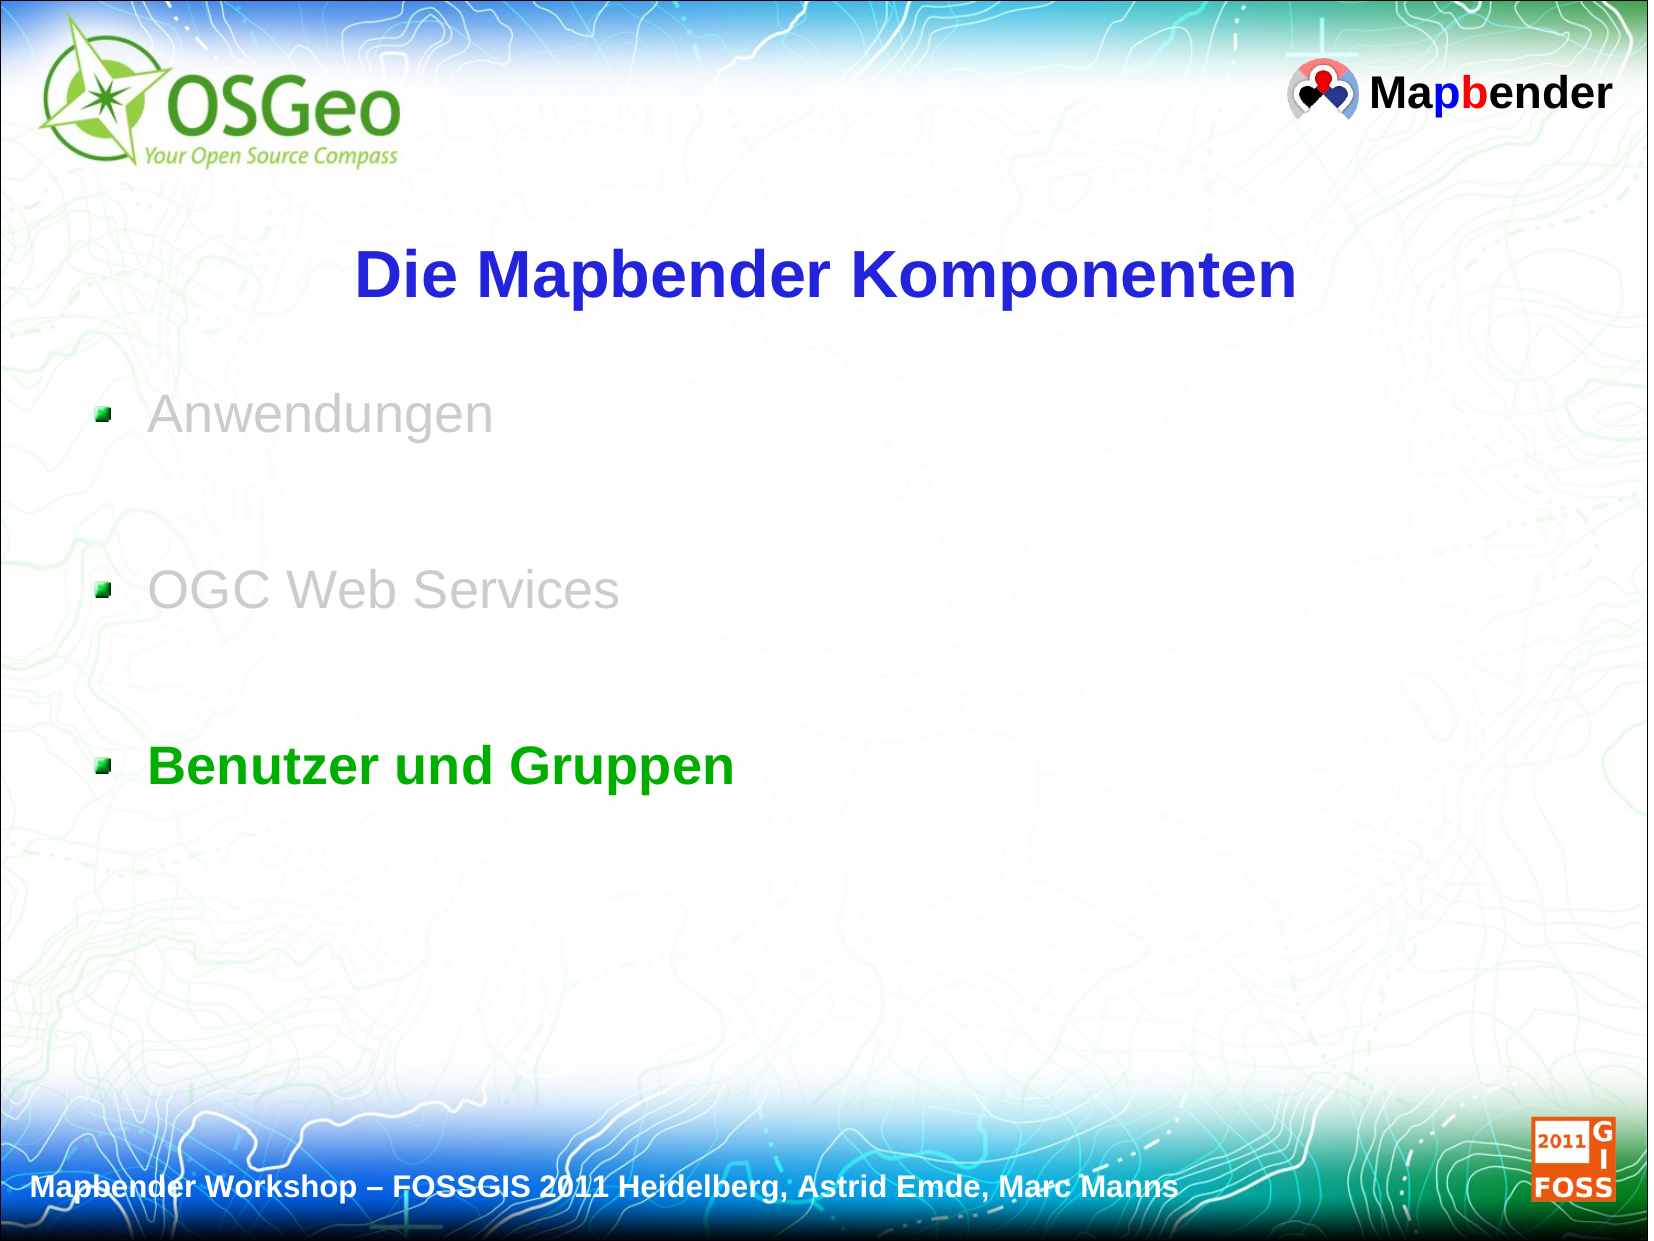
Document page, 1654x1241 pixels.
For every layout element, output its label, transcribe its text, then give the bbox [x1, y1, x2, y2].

title Die Mapbender Komponenten [82, 208, 1571, 342]
picture [1, 1, 1647, 1240]
list Anwendungen OGC Web Services Benutzer und Gruppen [76, 383, 1565, 1188]
